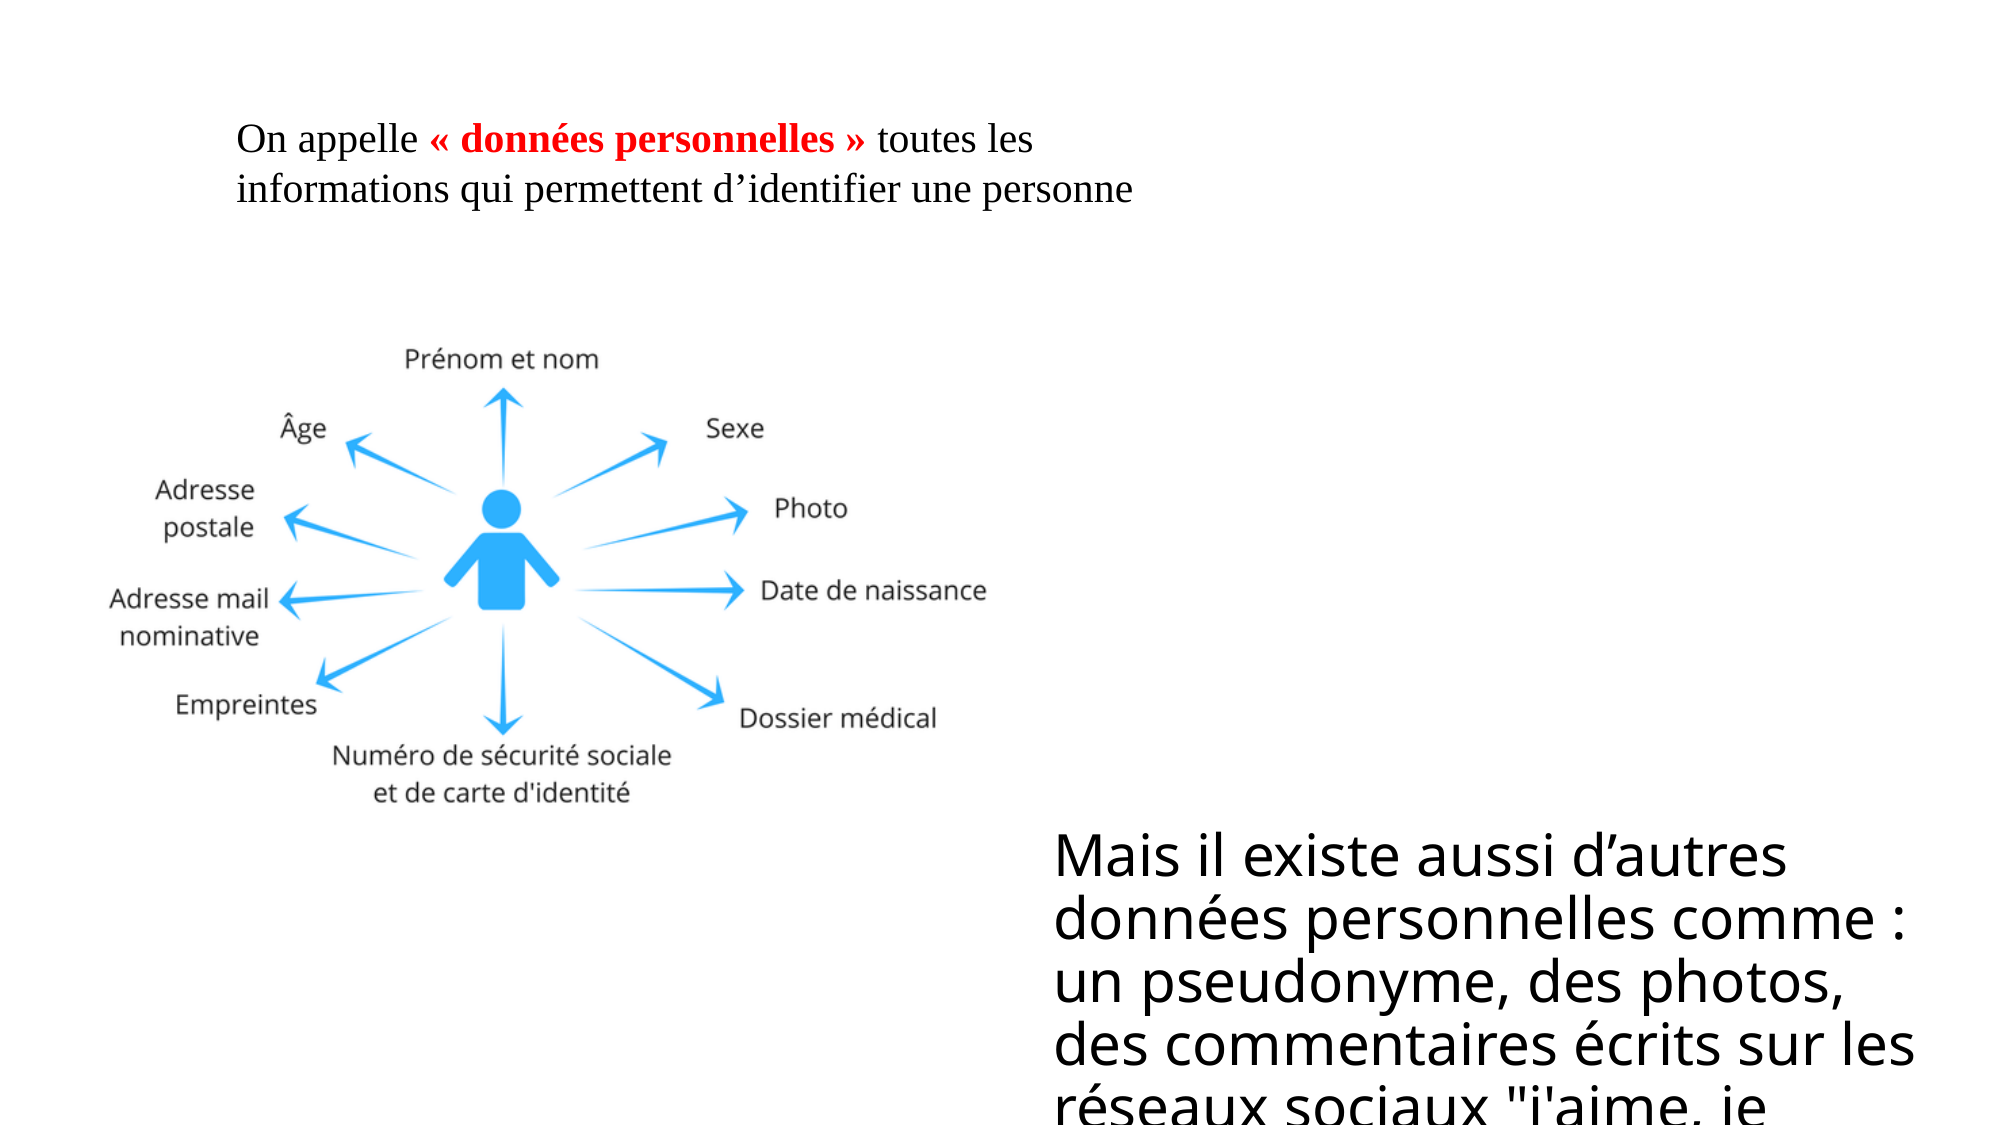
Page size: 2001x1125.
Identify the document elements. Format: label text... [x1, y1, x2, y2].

title Mais il existe aussi d’autres données personnelles comme : un pseudonyme, des photos, des commentaires écrits sur les réseaux sociaux "j'aime, je n'aime pas… [1038, 692, 1947, 1068]
text_box On appelle « données personnelles » toutes les informations qui permettent d’identifier une personne [221, 103, 1221, 219]
picture [38, 305, 1018, 827]
